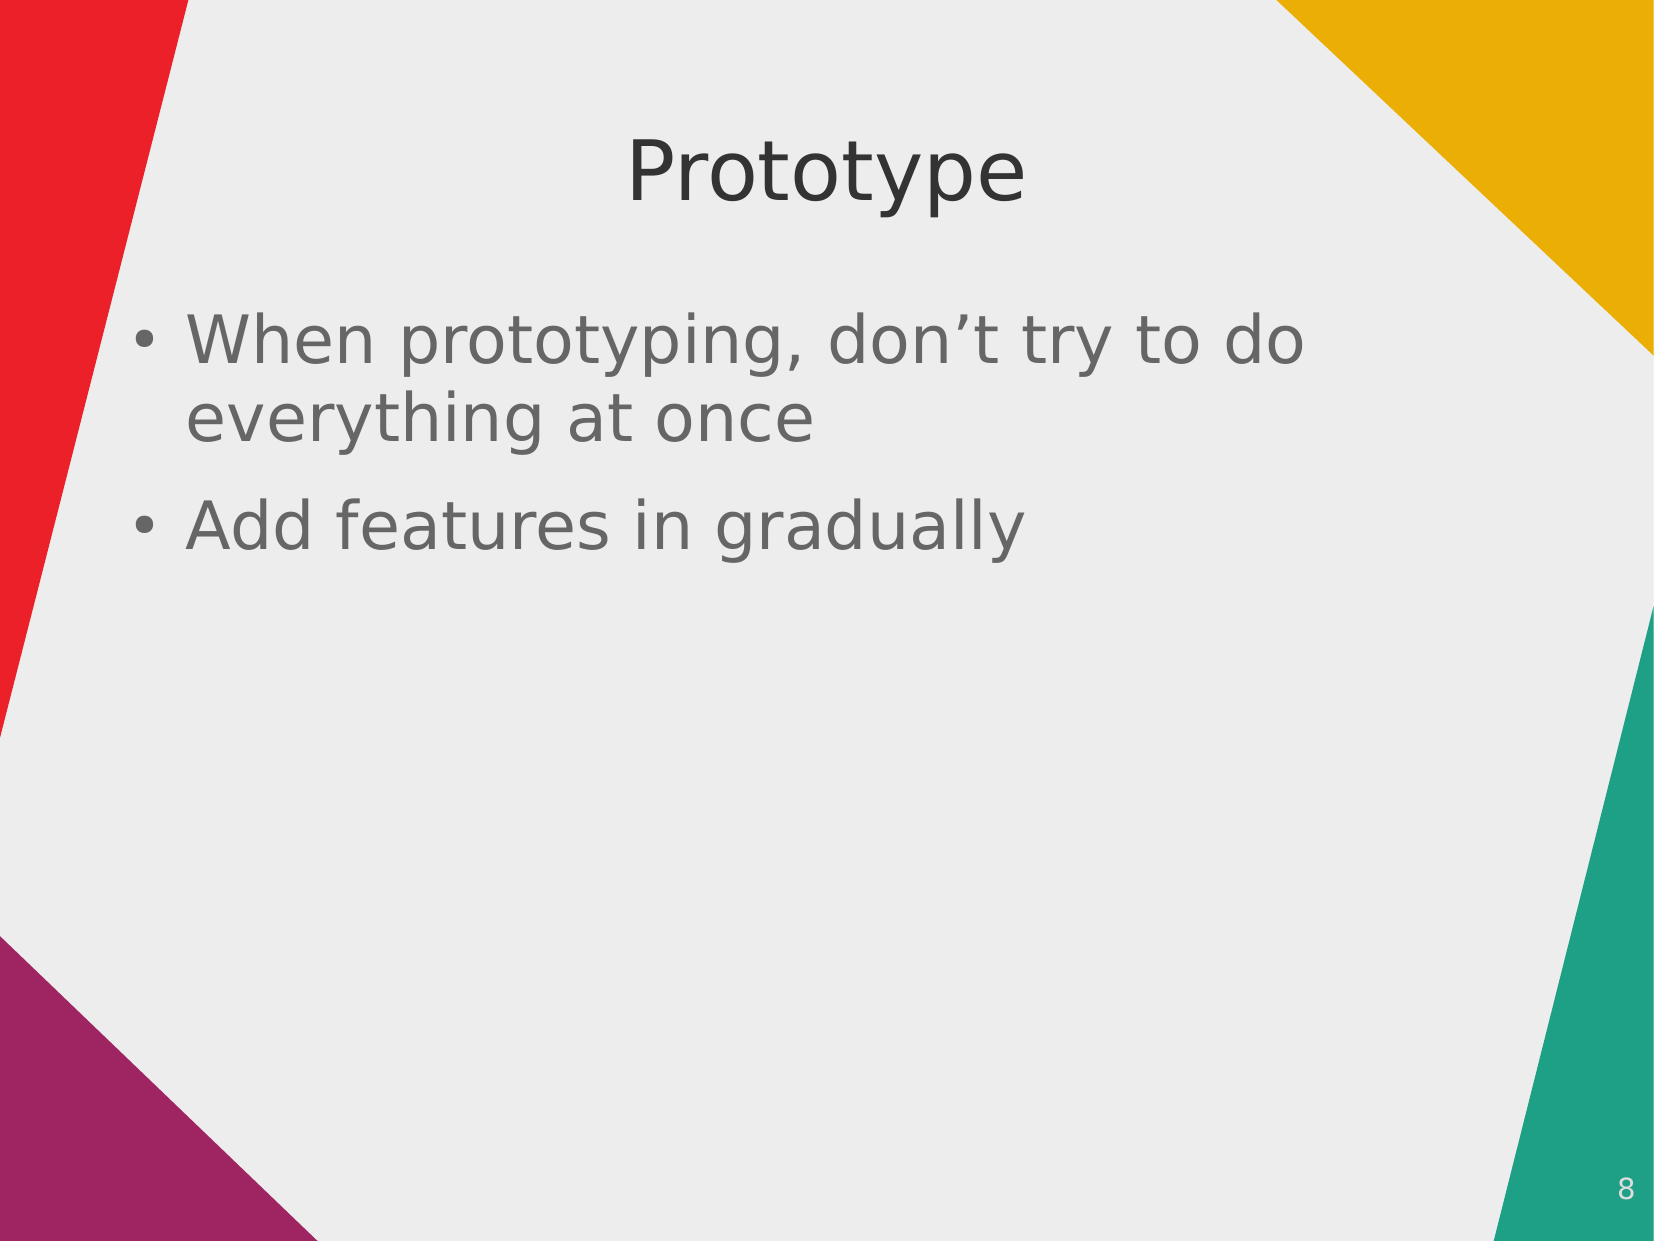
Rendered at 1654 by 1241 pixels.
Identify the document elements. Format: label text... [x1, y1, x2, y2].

list When prototyping, don’t try to do everything at once Add features in gradually [114, 302, 1539, 1033]
title Prototype [114, 73, 1539, 271]
